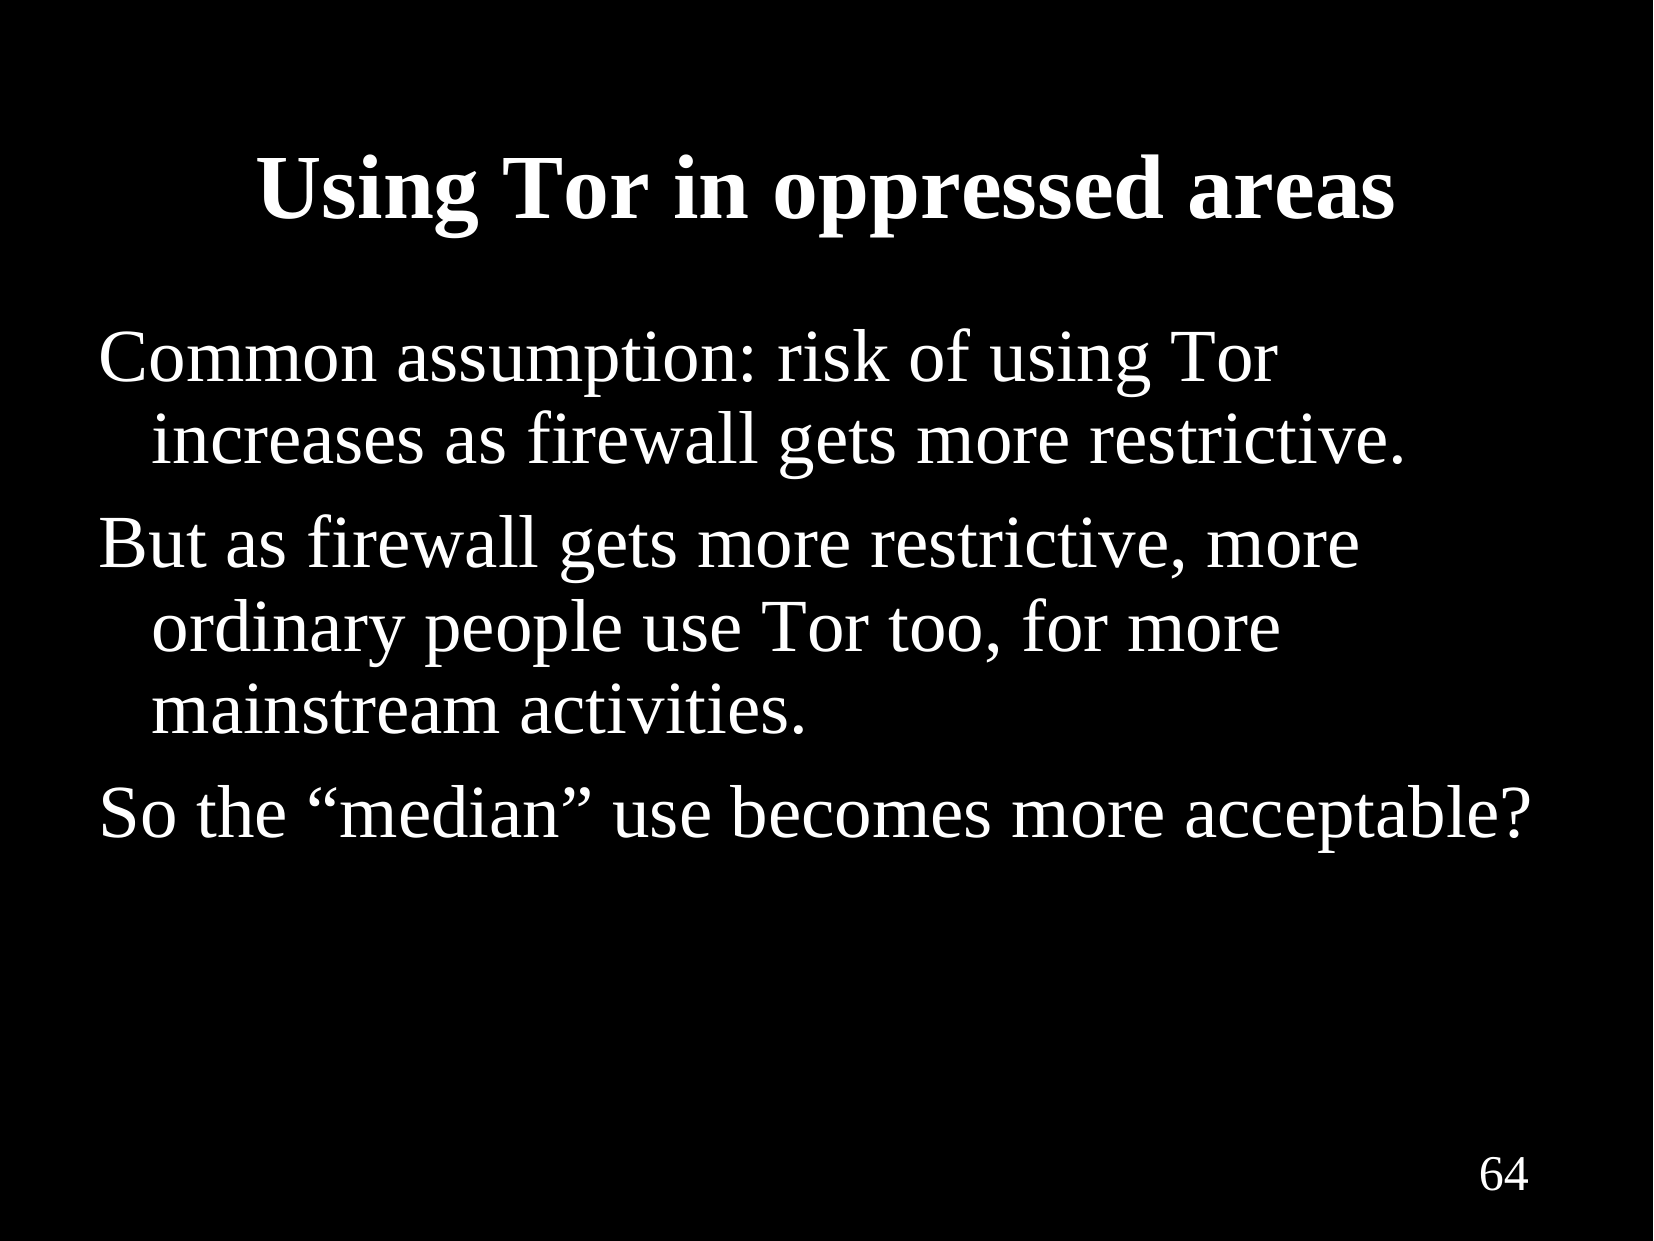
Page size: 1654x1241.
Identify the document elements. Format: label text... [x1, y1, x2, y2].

list Common assumption: risk of using Tor increases as firewall gets more restrictive. But as firewall gets more restrictive, more ordinary people use Tor too, for more mainstream activities. So the “median” use becomes more acceptable? [81, 314, 1572, 1104]
title Using Tor in oppressed areas [121, 92, 1533, 284]
